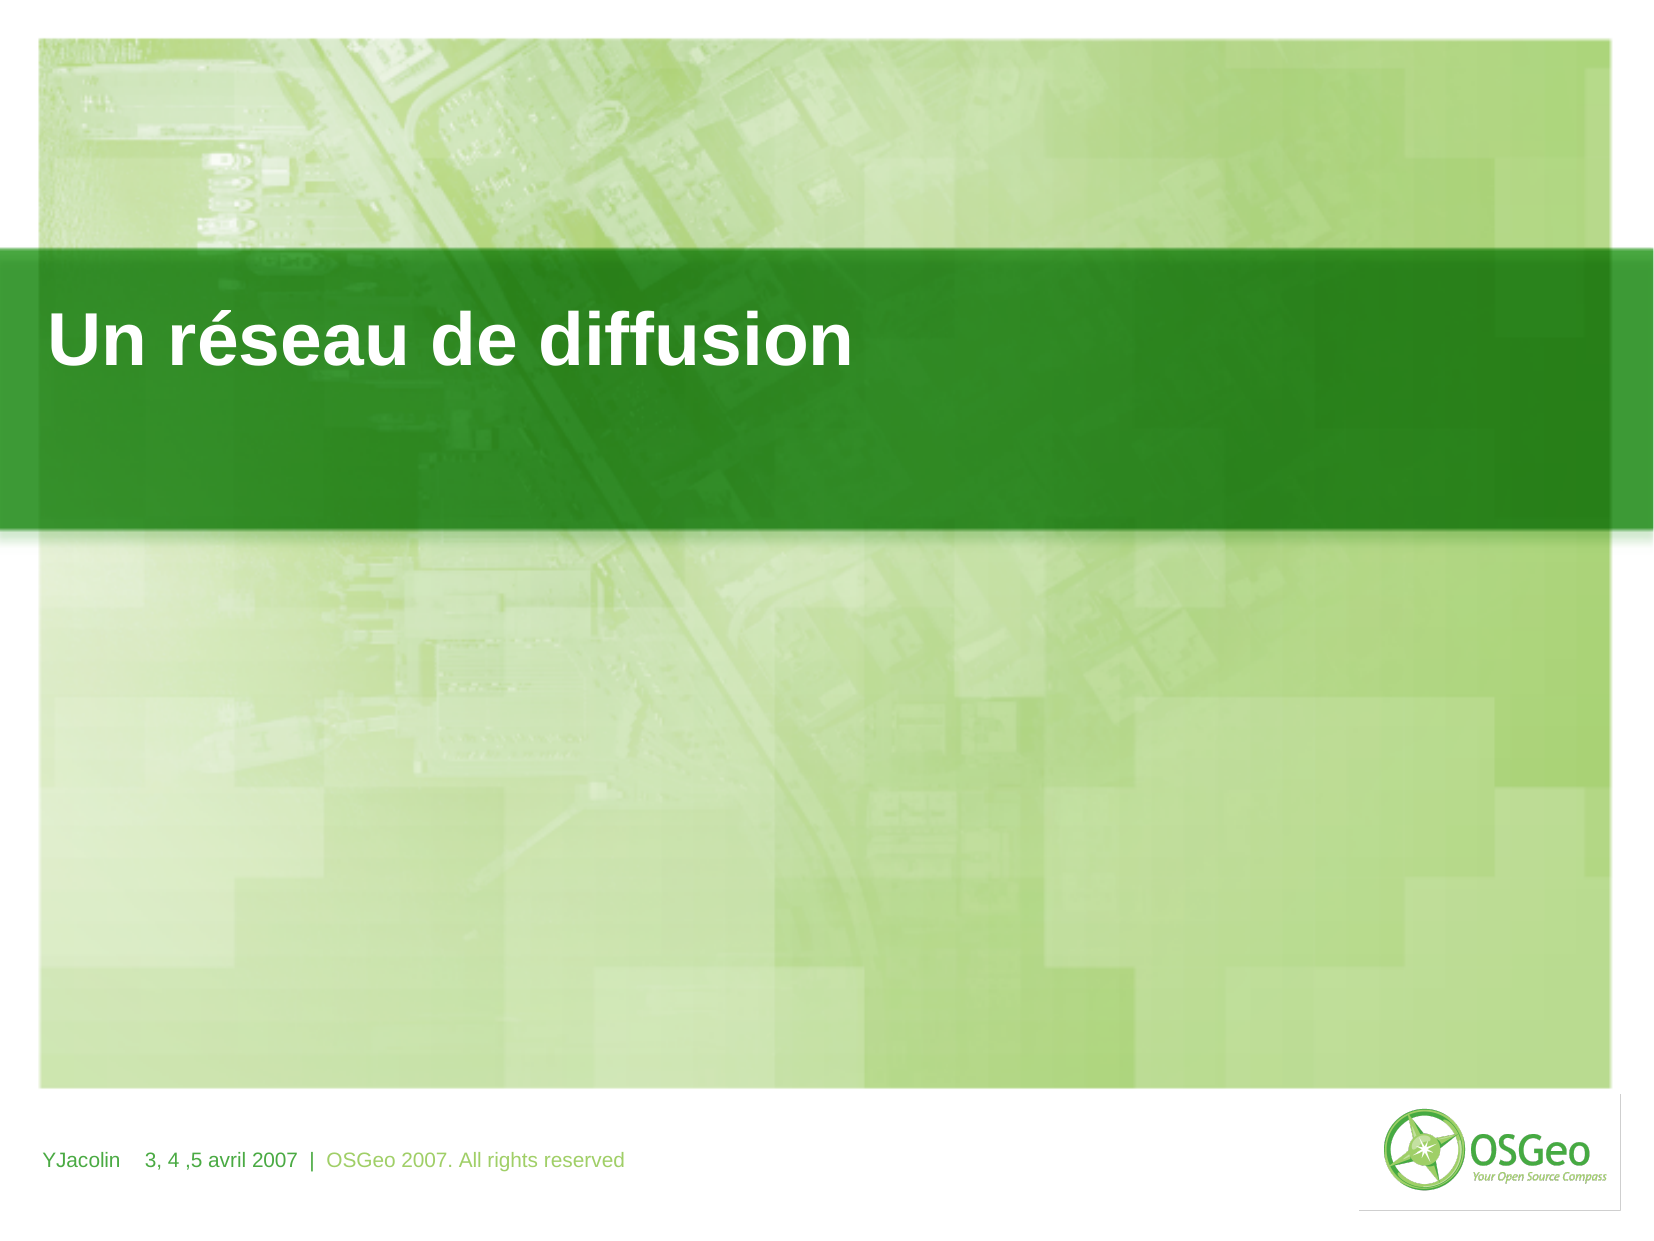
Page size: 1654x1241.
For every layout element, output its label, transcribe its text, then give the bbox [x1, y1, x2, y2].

picture [0, 1, 1654, 1241]
title Un réseau de diffusion [47, 235, 1536, 443]
